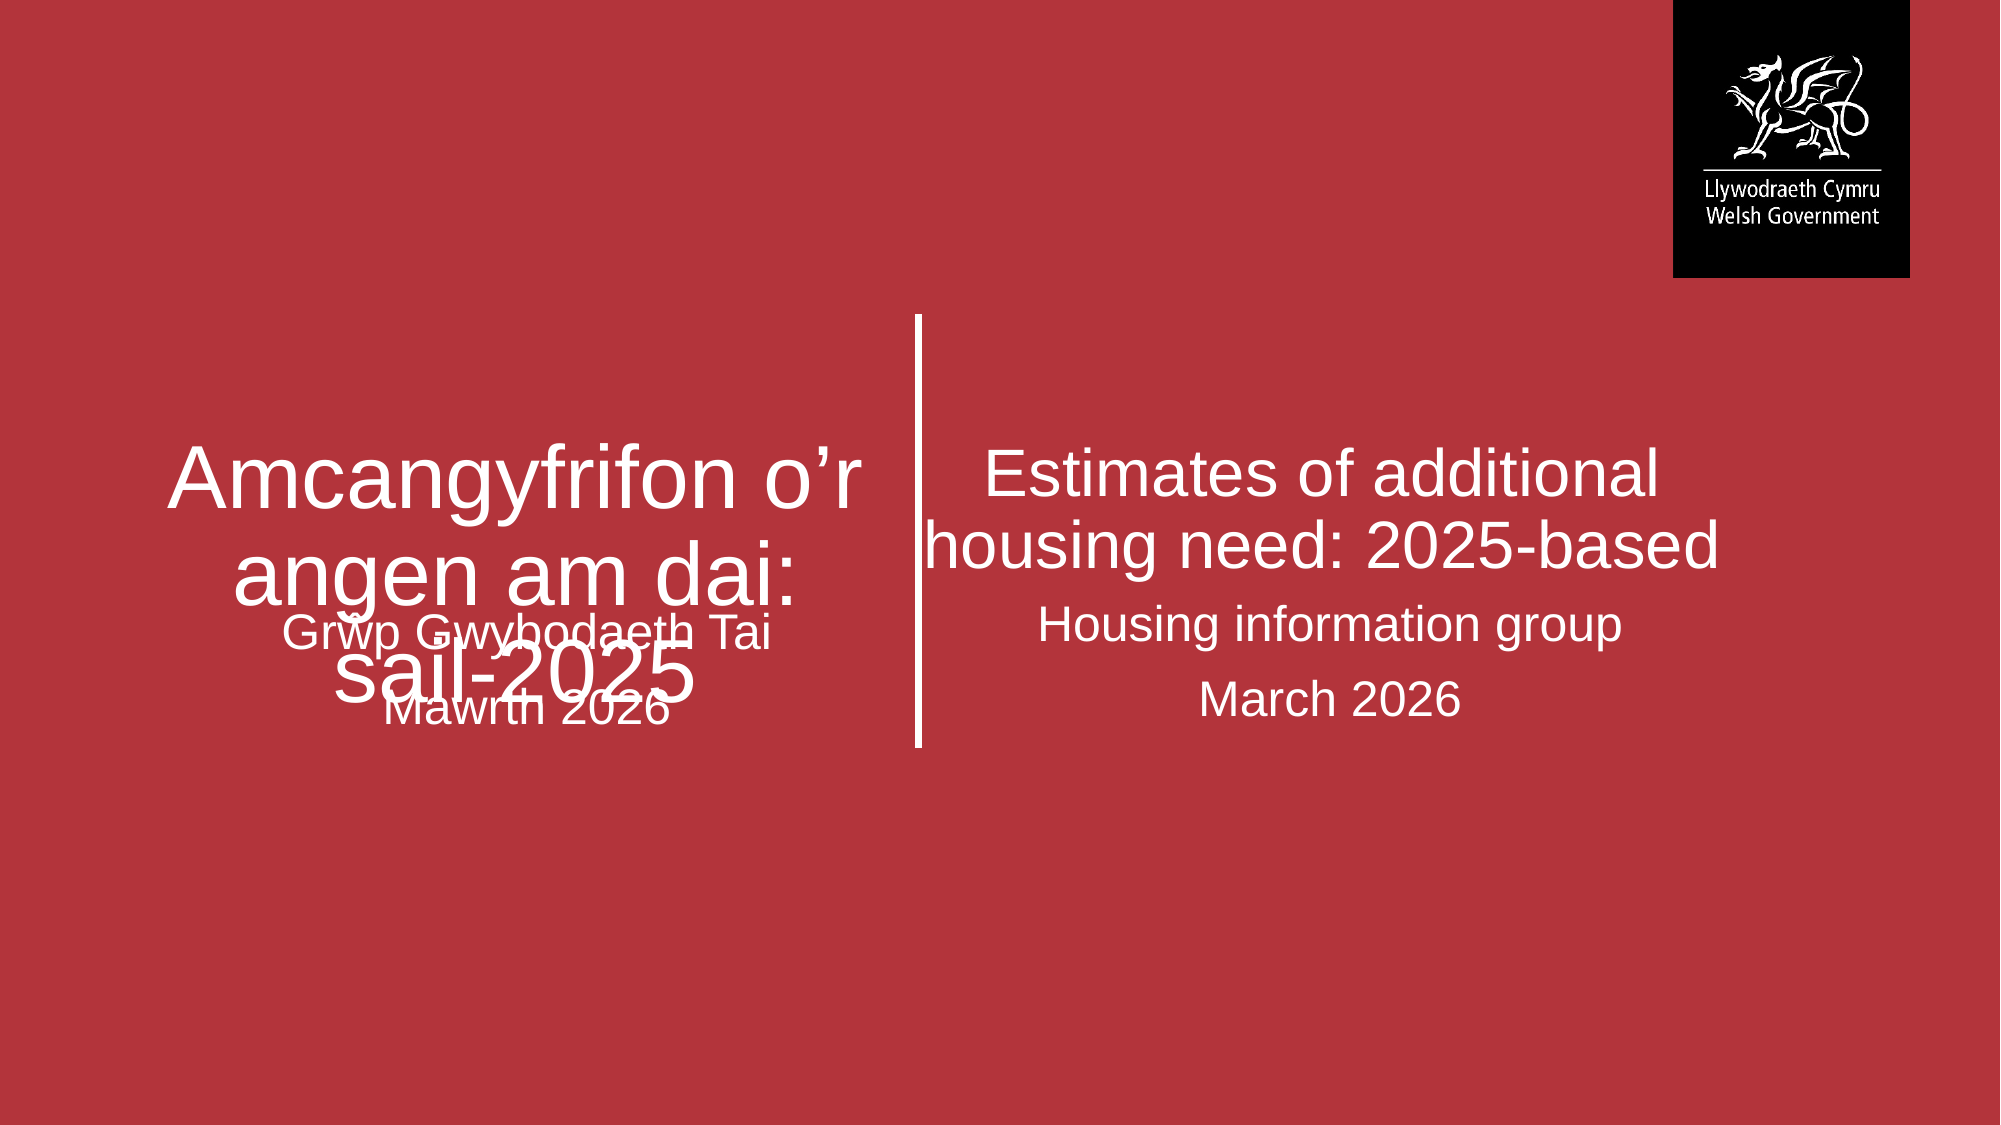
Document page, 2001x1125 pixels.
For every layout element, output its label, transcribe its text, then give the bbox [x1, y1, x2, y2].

text_box Grŵp Gwybodaeth Tai Mawrth 2026 [107, 545, 947, 817]
title Estimates of additional housing need: 2025-based [895, 412, 1750, 591]
subtitle Housing information group March 2026 [910, 591, 1750, 863]
text_box Amcangyfrifon o’r angen am dai: sail-2025 [135, 424, 896, 603]
